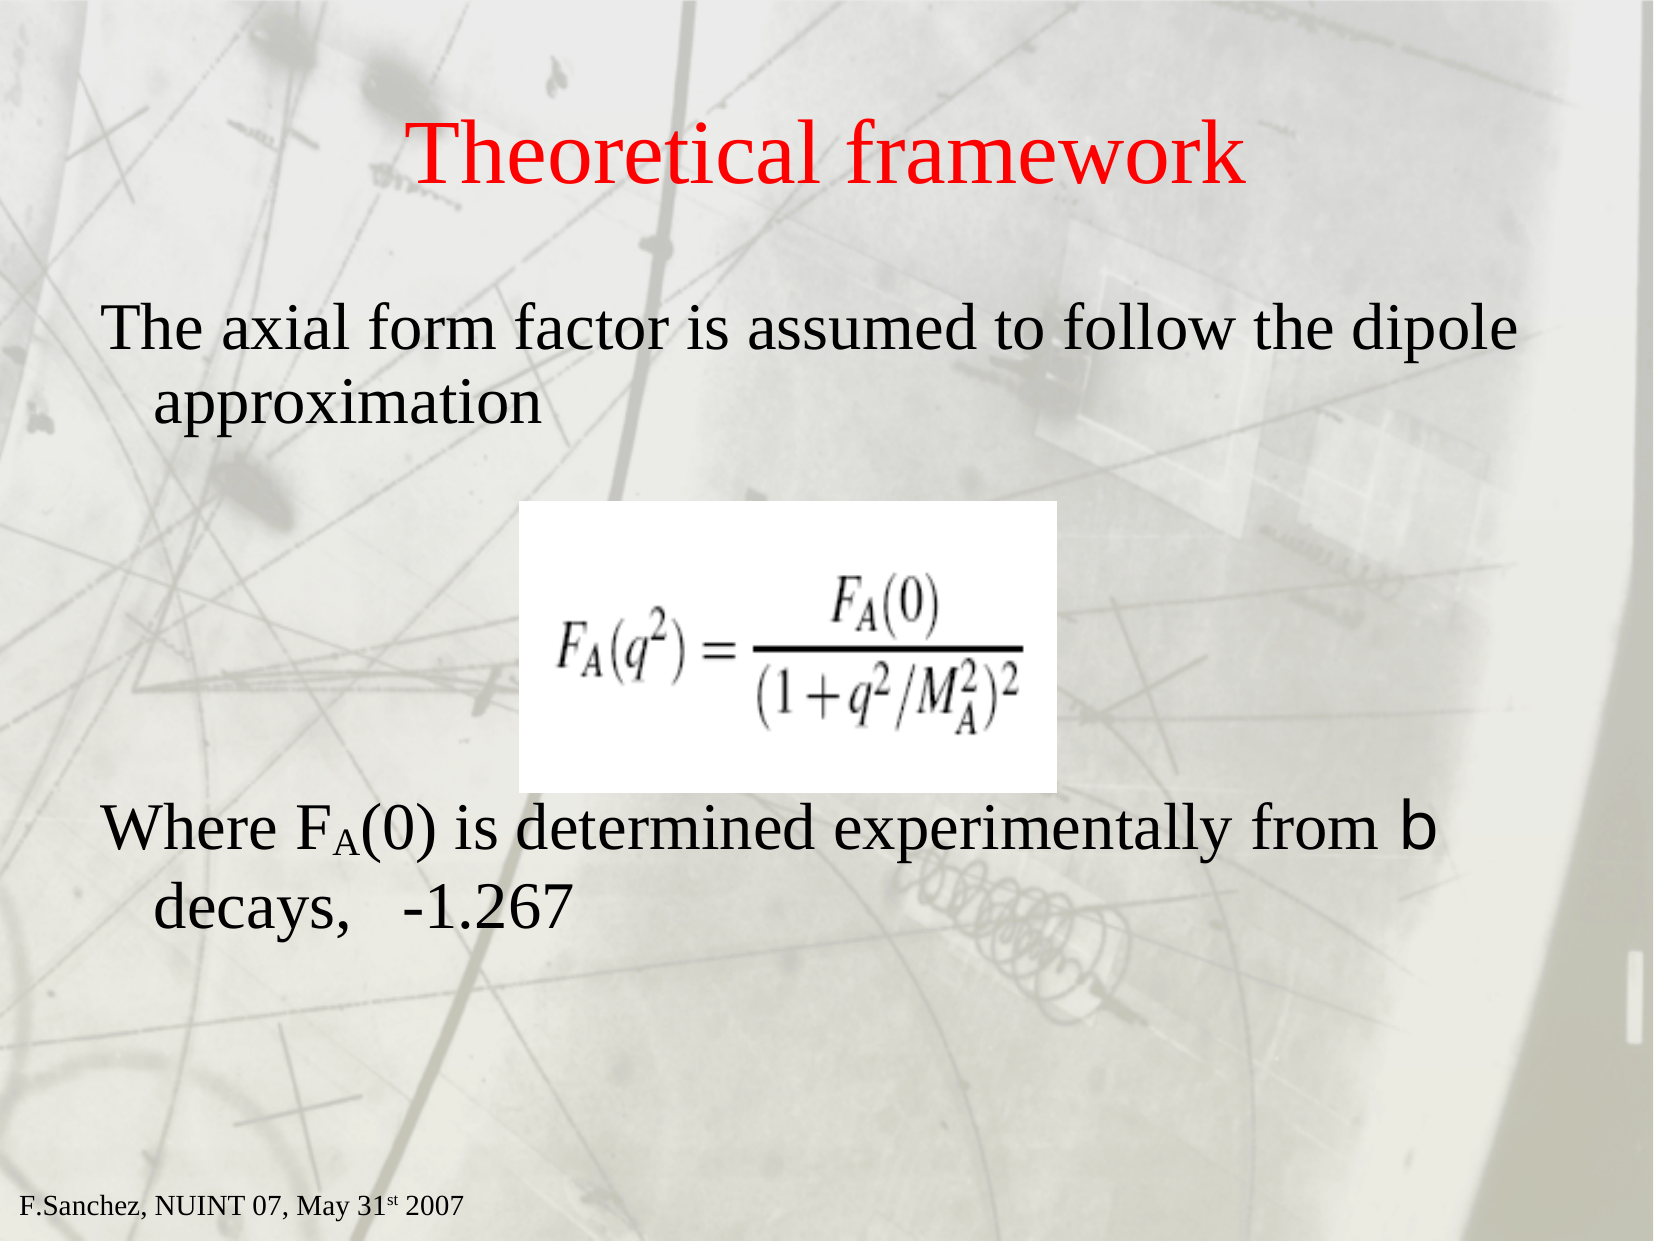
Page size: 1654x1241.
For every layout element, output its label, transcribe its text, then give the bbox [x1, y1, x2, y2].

title Theoretical framework [82, 49, 1571, 257]
picture [0, 0, 1654, 1241]
list The axial form factor is assumed to follow the dipole approximation Where FA(0) is determined experimentally from b decays, -1.267 [82, 290, 1571, 1109]
